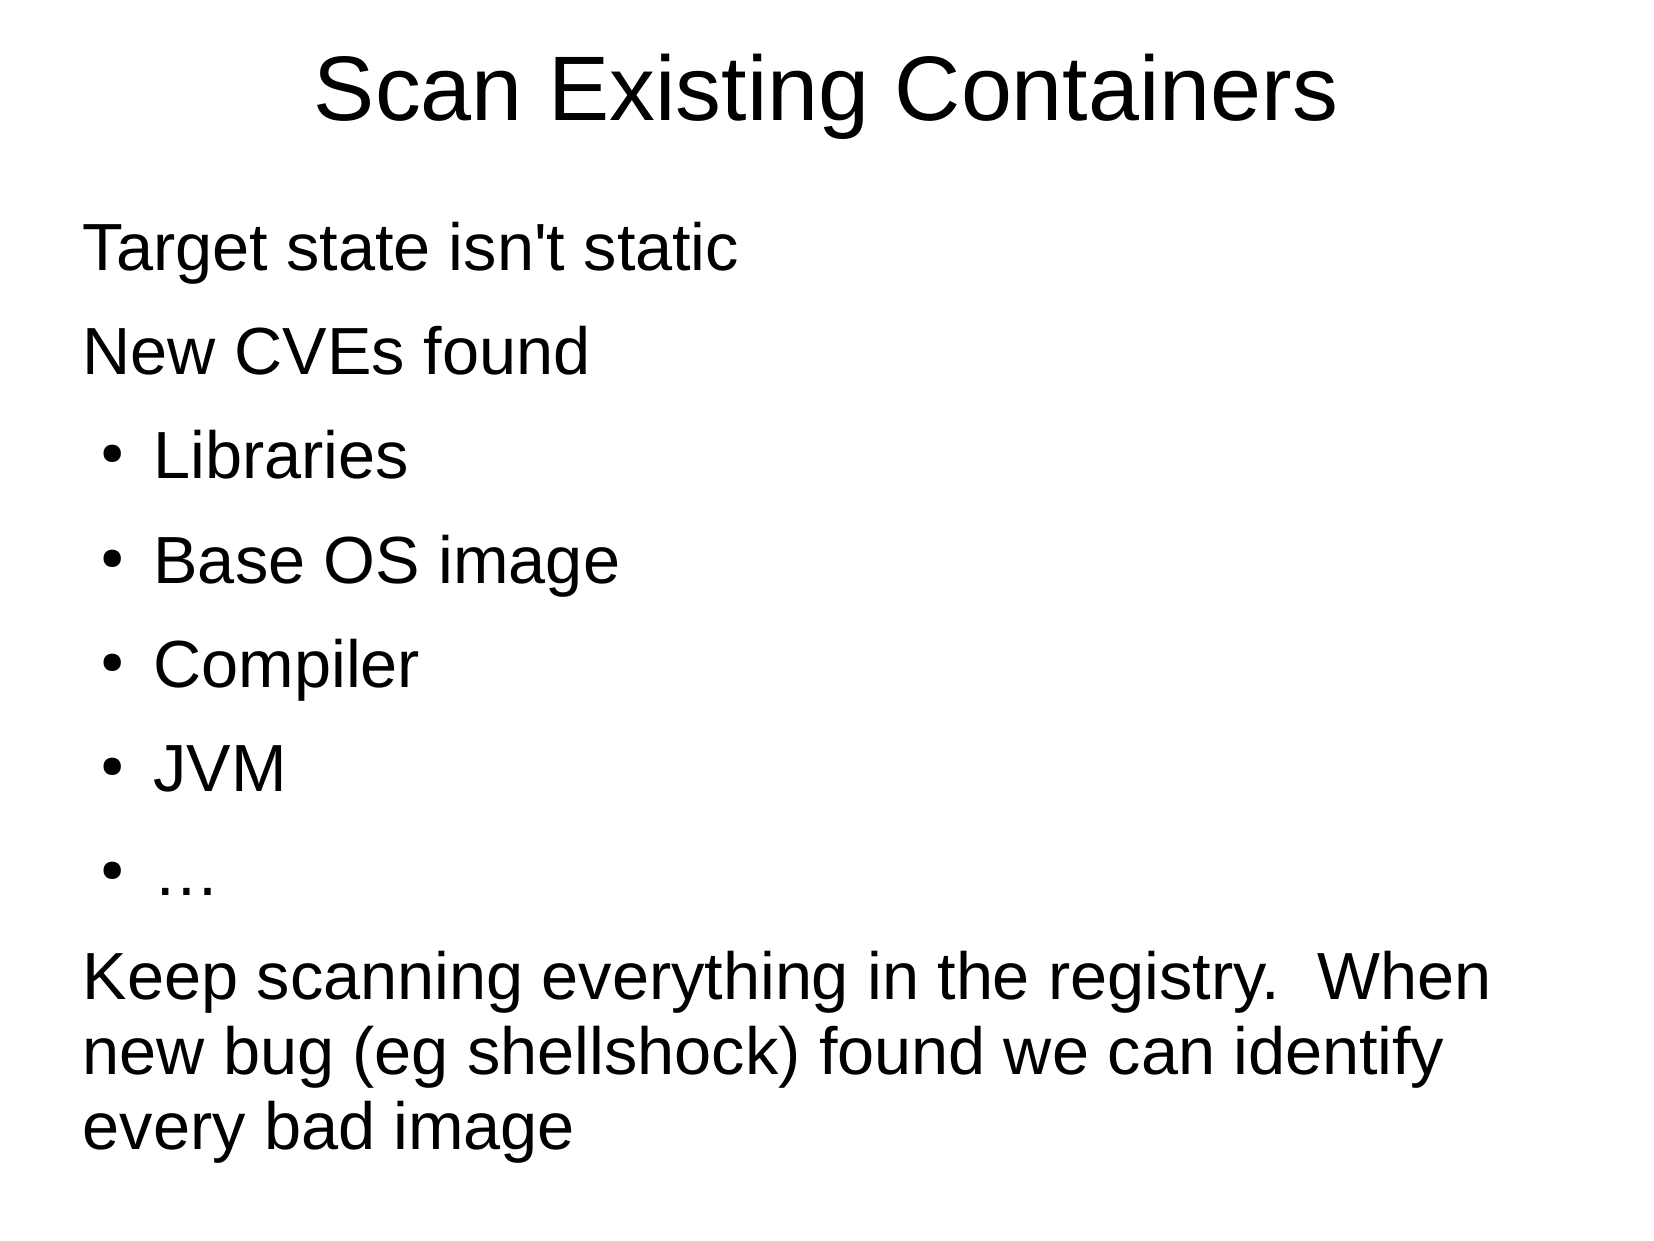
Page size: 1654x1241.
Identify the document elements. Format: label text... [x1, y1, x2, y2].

title Scan Existing Containers [82, 13, 1571, 166]
list Target state isn't static New CVEs found Libraries Base OS image Compiler JVM … Keep scanning everything in the registry. When new bug (eg shellshock) found we can identify every bad image [82, 210, 1571, 1171]
